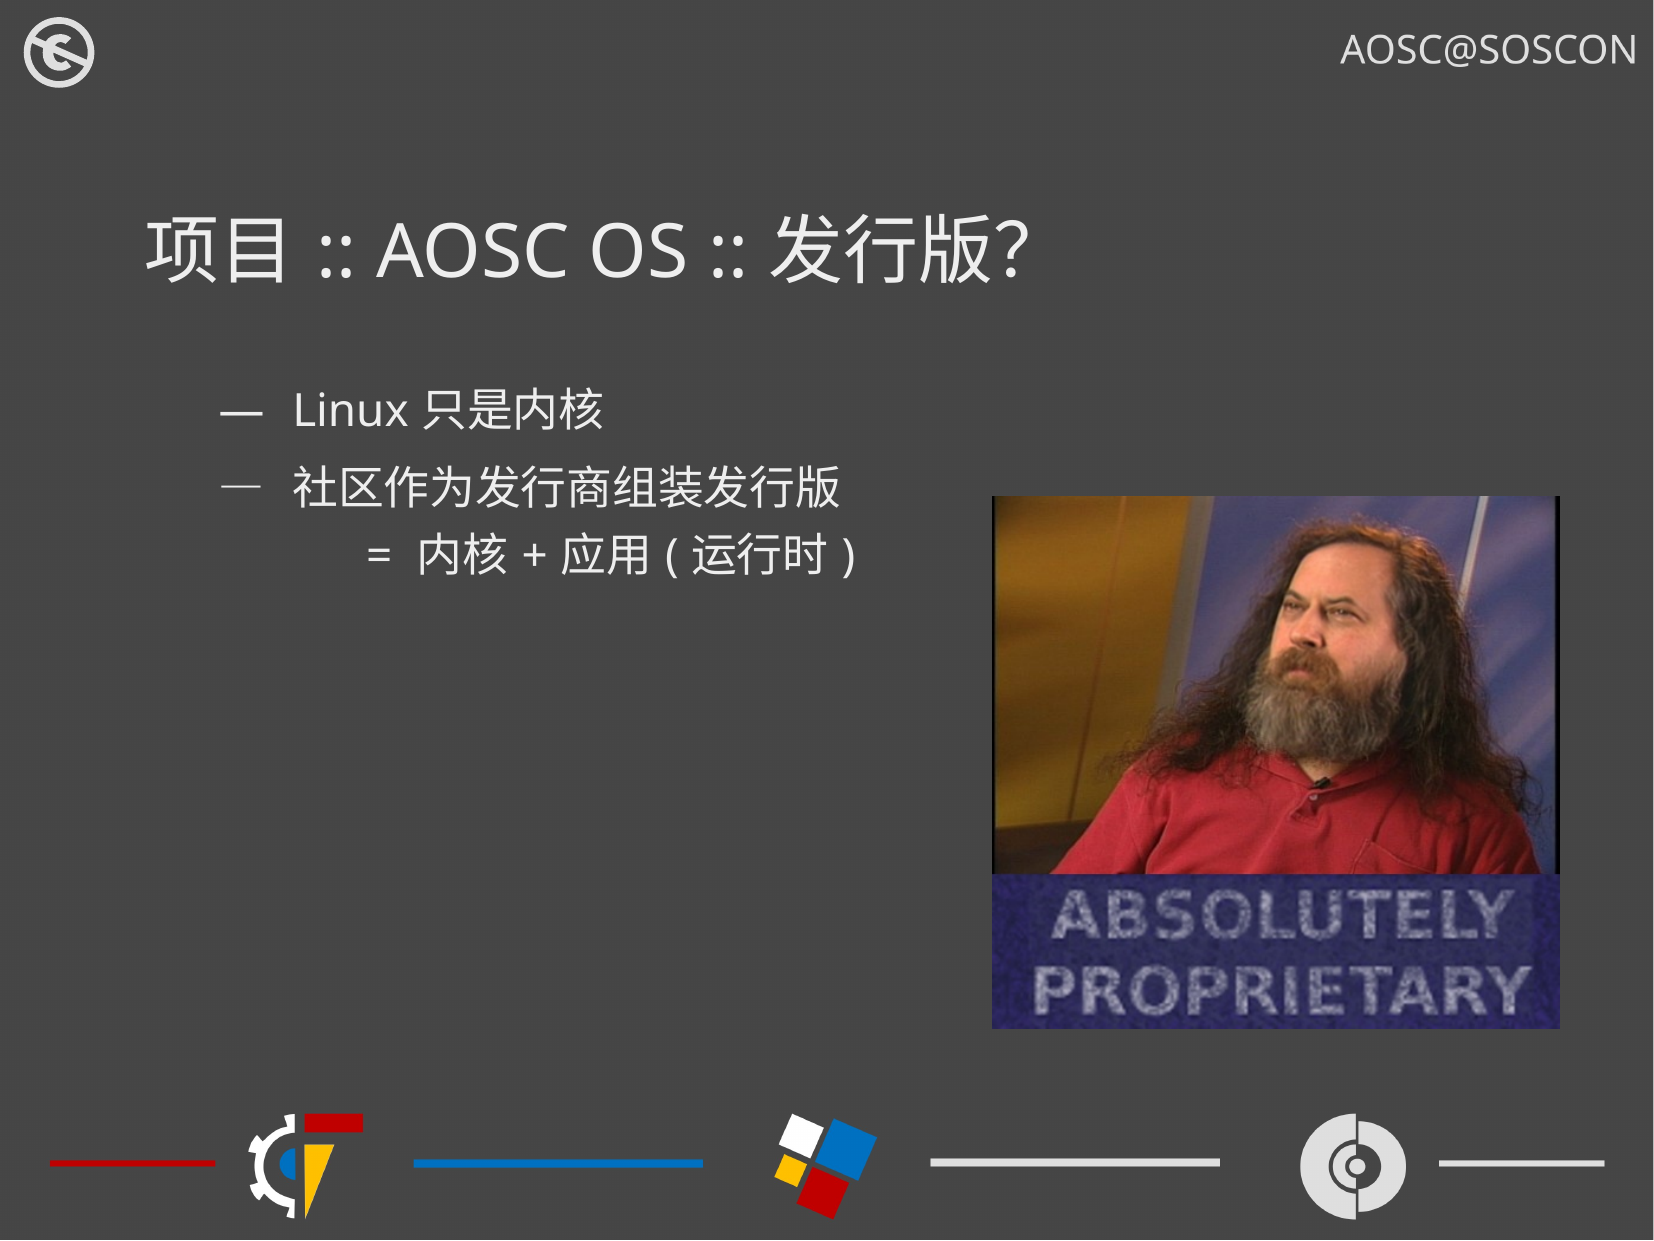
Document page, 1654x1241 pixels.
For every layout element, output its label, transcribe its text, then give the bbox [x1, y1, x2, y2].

text_box 项目:: AOSC OS ::发行版？ — Linux只是内核 — 社区作为发行商组装发行版 = 内核+应用(运行时) [129, 183, 1536, 1028]
picture [0, 0, 1654, 1240]
